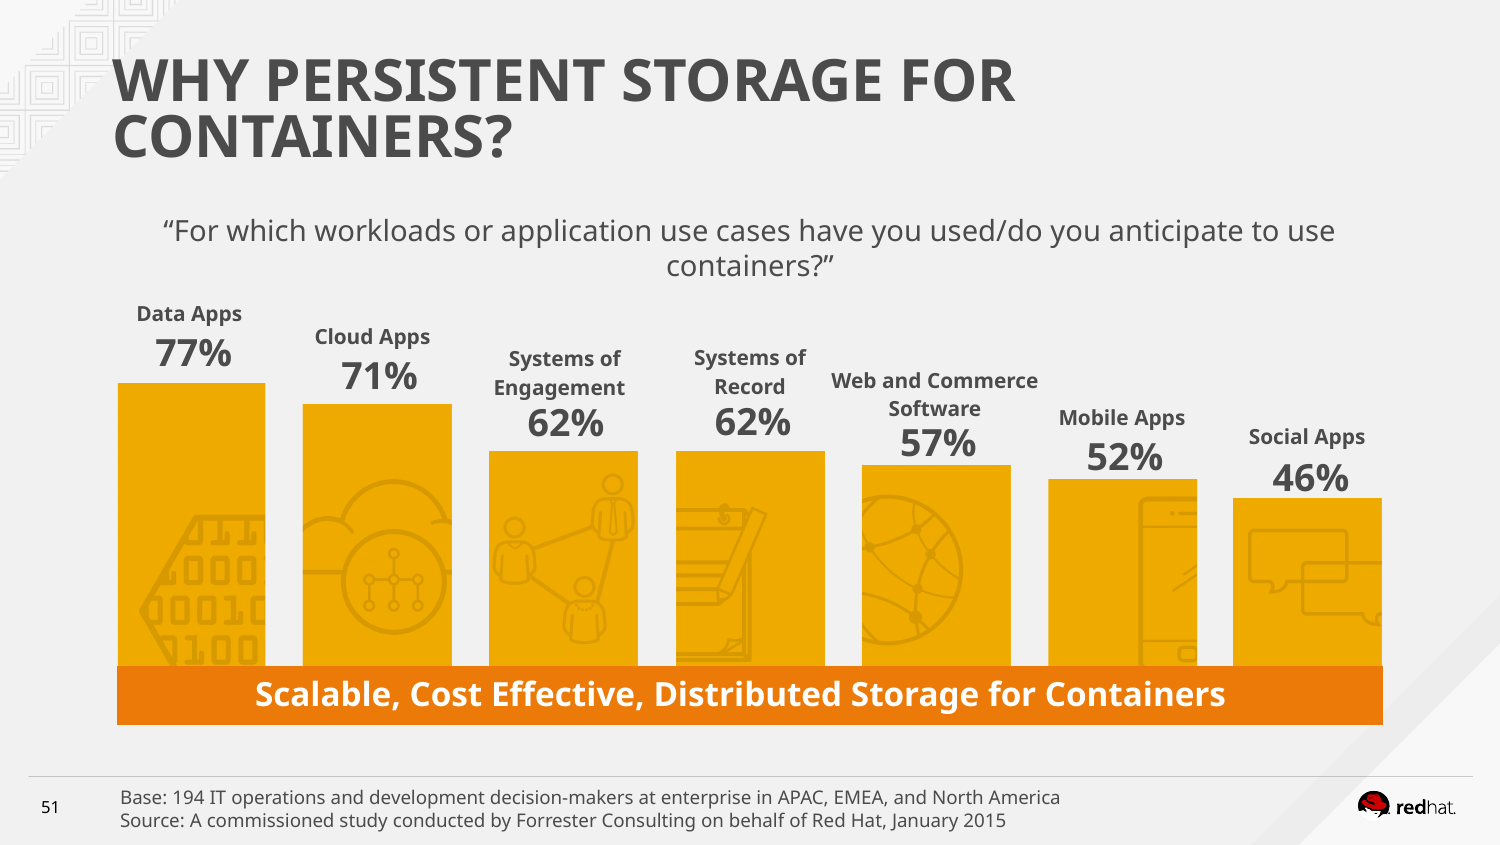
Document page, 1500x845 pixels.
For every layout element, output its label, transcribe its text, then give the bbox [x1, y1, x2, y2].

text_box 46% [1231, 446, 1391, 513]
text_box 71% [299, 344, 460, 411]
text_box 62% [486, 391, 646, 447]
text_box Web and Commerce Software [814, 356, 1056, 415]
text_box 62% [673, 390, 833, 457]
text_box Mobile Apps [1042, 396, 1202, 432]
text_box Systems of Engagement [479, 334, 640, 393]
text_box Systems of Record [670, 333, 830, 392]
text_box Scalable, Cost Effective, Distributed Storage for Containers [108, 665, 1374, 725]
picture [0, 0, 1500, 845]
text_box Data Apps [109, 292, 269, 328]
slide_number <number> [0, 787, 75, 833]
text_box 77% [114, 321, 274, 389]
title WHY PERSISTENT STORAGE FOR CONTAINERS? [112, 0, 1388, 169]
text_box “For which workloads or application use cases have you used/do you anticipate to use containers?” [87, 205, 1413, 259]
text_box Base: 194 IT operations and development decision-makers at enterprise in APAC, EMEA, and North America Source: A commissioned study conducted by Forrester Consulting on behalf of Red Hat, January 2015 [112, 778, 1122, 832]
text_box 52% [1045, 425, 1205, 493]
text_box Social Apps [1227, 416, 1387, 451]
text_box Cloud Apps [292, 316, 453, 351]
text_box 57% [858, 411, 1019, 479]
